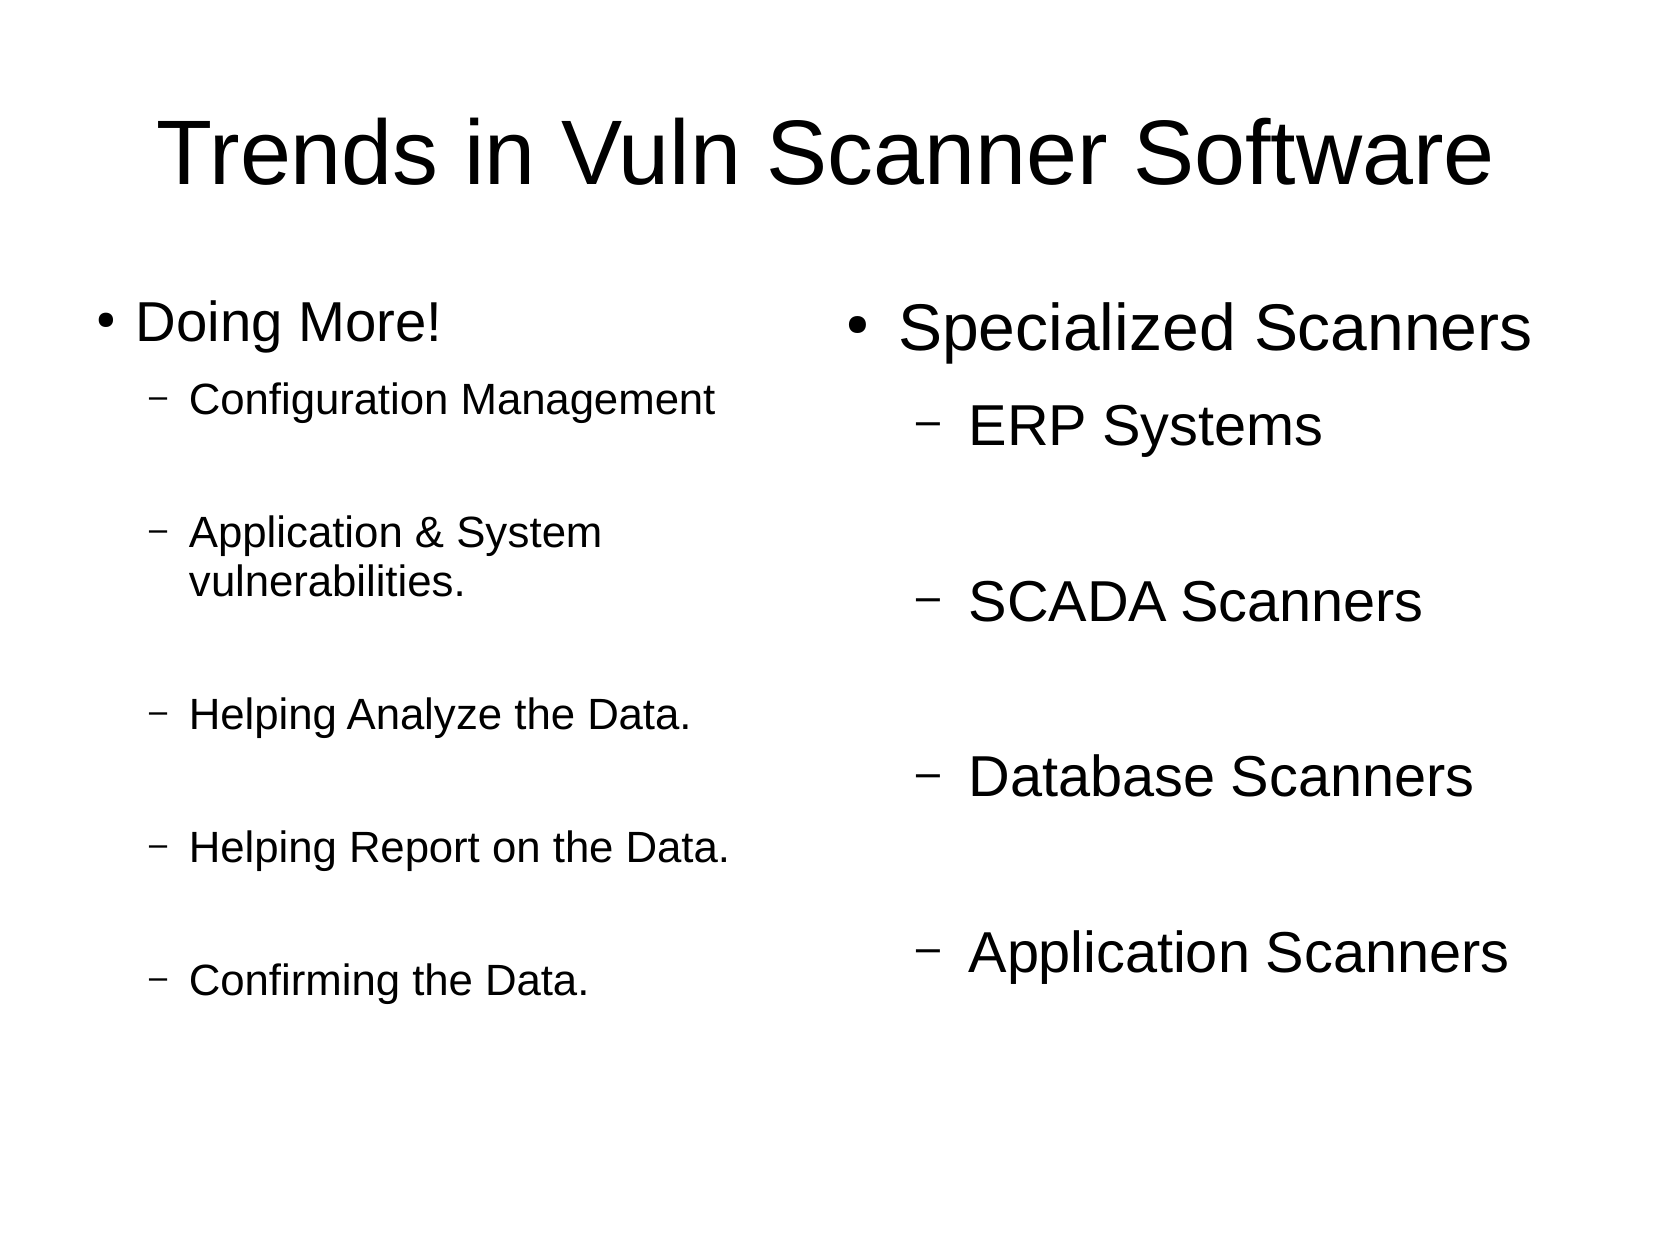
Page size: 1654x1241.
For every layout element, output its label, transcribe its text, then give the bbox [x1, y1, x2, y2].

list Doing More! Configuration Management Application & System vulnerabilities. Helping Analyze the Data. Helping Report on the Data. Confirming the Data. [82, 290, 793, 1010]
title Trends in Vuln Scanner Software [82, 49, 1571, 257]
list Specialized Scanners ERP Systems SCADA Scanners Database Scanners Application Scanners [828, 290, 1539, 1010]
